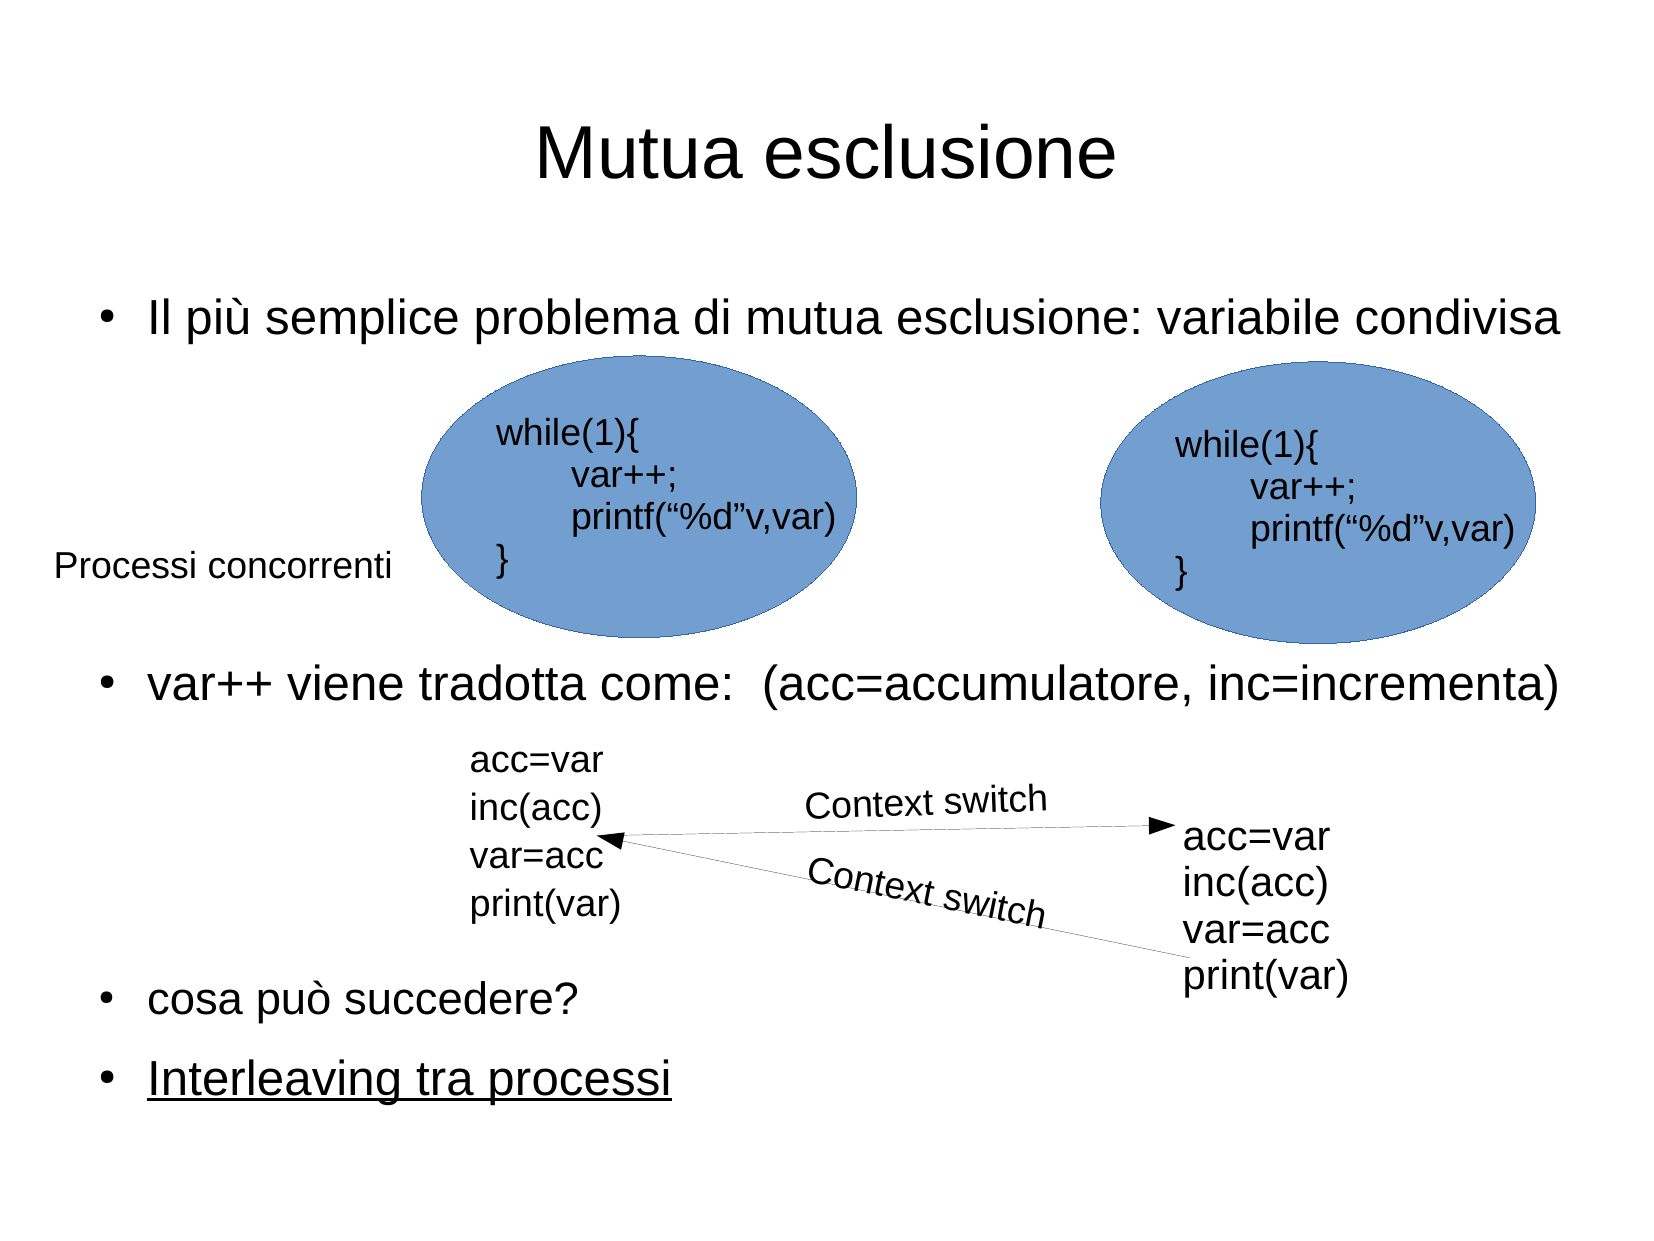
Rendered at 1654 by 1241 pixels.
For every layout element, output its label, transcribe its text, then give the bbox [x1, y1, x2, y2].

title Mutua esclusione [82, 49, 1571, 257]
text_box Context switch [788, 765, 1146, 836]
text_box acc=var inc(acc) var=acc print(var) [955, 805, 1425, 1008]
text_box Context switch [787, 837, 1147, 965]
list Il più semplice problema di mutua esclusione: variabile condivisa var++ viene tradotta come: (acc=accumulatore, inc=incrementa) acc=var inc(acc) var=acc print(var) cosa può succedere? Interleaving tra processi [82, 290, 1571, 1222]
text_box Processi concorrenti [38, 536, 444, 594]
text_box while(1){ var++; printf(“%d”v,var) } [1160, 415, 1547, 599]
text_box while(1){ var++; printf(“%d”v,var) } [481, 403, 868, 587]
text_box [1100, 361, 1489, 644]
text_box [421, 355, 807, 638]
